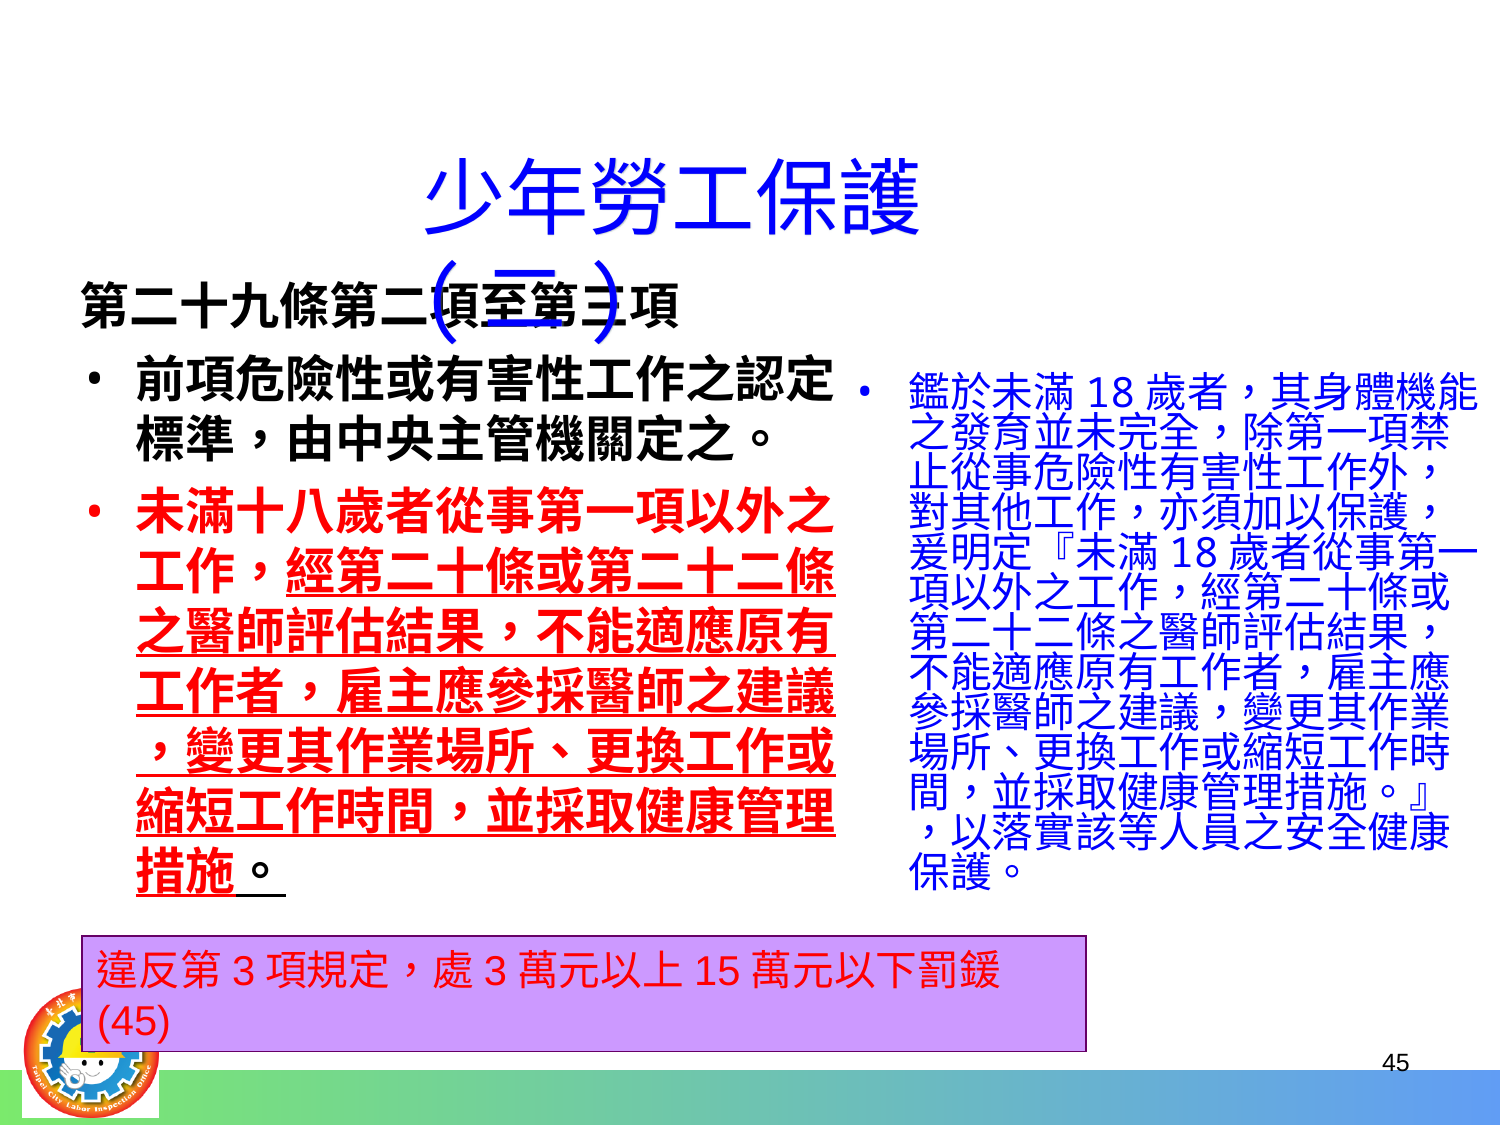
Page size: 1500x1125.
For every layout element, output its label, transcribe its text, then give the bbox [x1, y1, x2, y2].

text_box <編號> [1074, 1024, 1426, 1100]
list 第二十九條第二項至第三項 前項危險性或有害性工作之認定標準，由中央主管機關定之。 未滿十八歲者從事第一項以外之工作，經第二十條或第二十二條之醫師評估結果，不能適應原有工作者，雇主應參採醫師之建議，變更其作業場所、更換工作或縮短工作時間，並採取健康管理措施。 [64, 267, 837, 977]
text_box 違反第3項規定，處3萬元以上15萬元以下罰鍰(45) [82, 936, 1087, 1052]
list 鑑於未滿18歲者，其身體機能之發育並未完全，除第一項禁止從事危險性有害性工作外，對其他工作，亦須加以保護，爰明定『未滿18歲者從事第一項以外之工作，經第二十條或第二十二條之醫師評估結果，不能適應原有工作者，雇主應參採醫師之建議，變更其作業場所、更換工作或縮短工作時間，並採取健康管理措施。』，以落實該等人員之安全健康保護。 [837, 267, 1500, 941]
text_box 少年勞工保護(二) [407, 137, 1105, 353]
picture [22, 987, 159, 1118]
